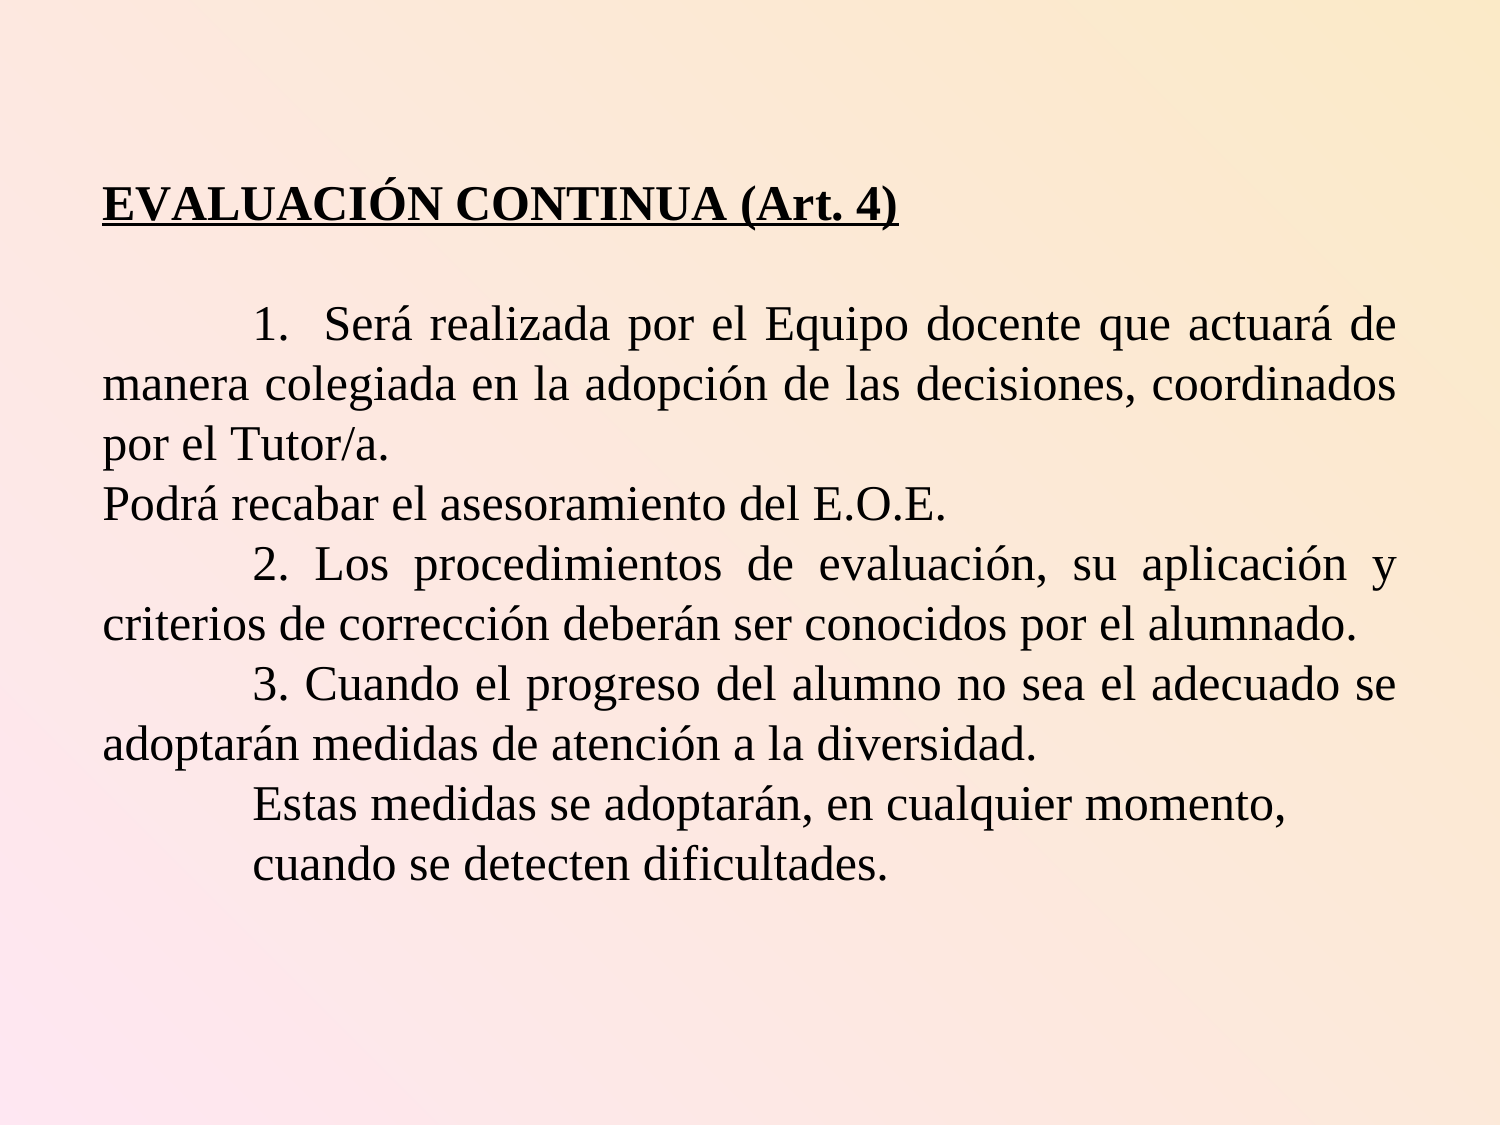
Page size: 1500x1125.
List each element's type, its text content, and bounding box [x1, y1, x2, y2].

text_box EVALUACIÓN CONTINUA (Art. 4) 1. Será realizada por el Equipo docente que actuará de manera colegiada en la adopción de las decisiones, coordinados por el Tutor/a. Podrá recabar el asesoramiento del E.O.E. 2. Los procedimientos de evaluación, su aplicación y criterios de corrección deberán ser conocidos por el alumnado. 3. Cuando el progreso del alumno no sea el adecuado se adoptarán medidas de atención a la diversidad. Estas medidas se adoptarán, en cualquier momento, cuando se detecten dificultades. [87, 162, 1413, 898]
